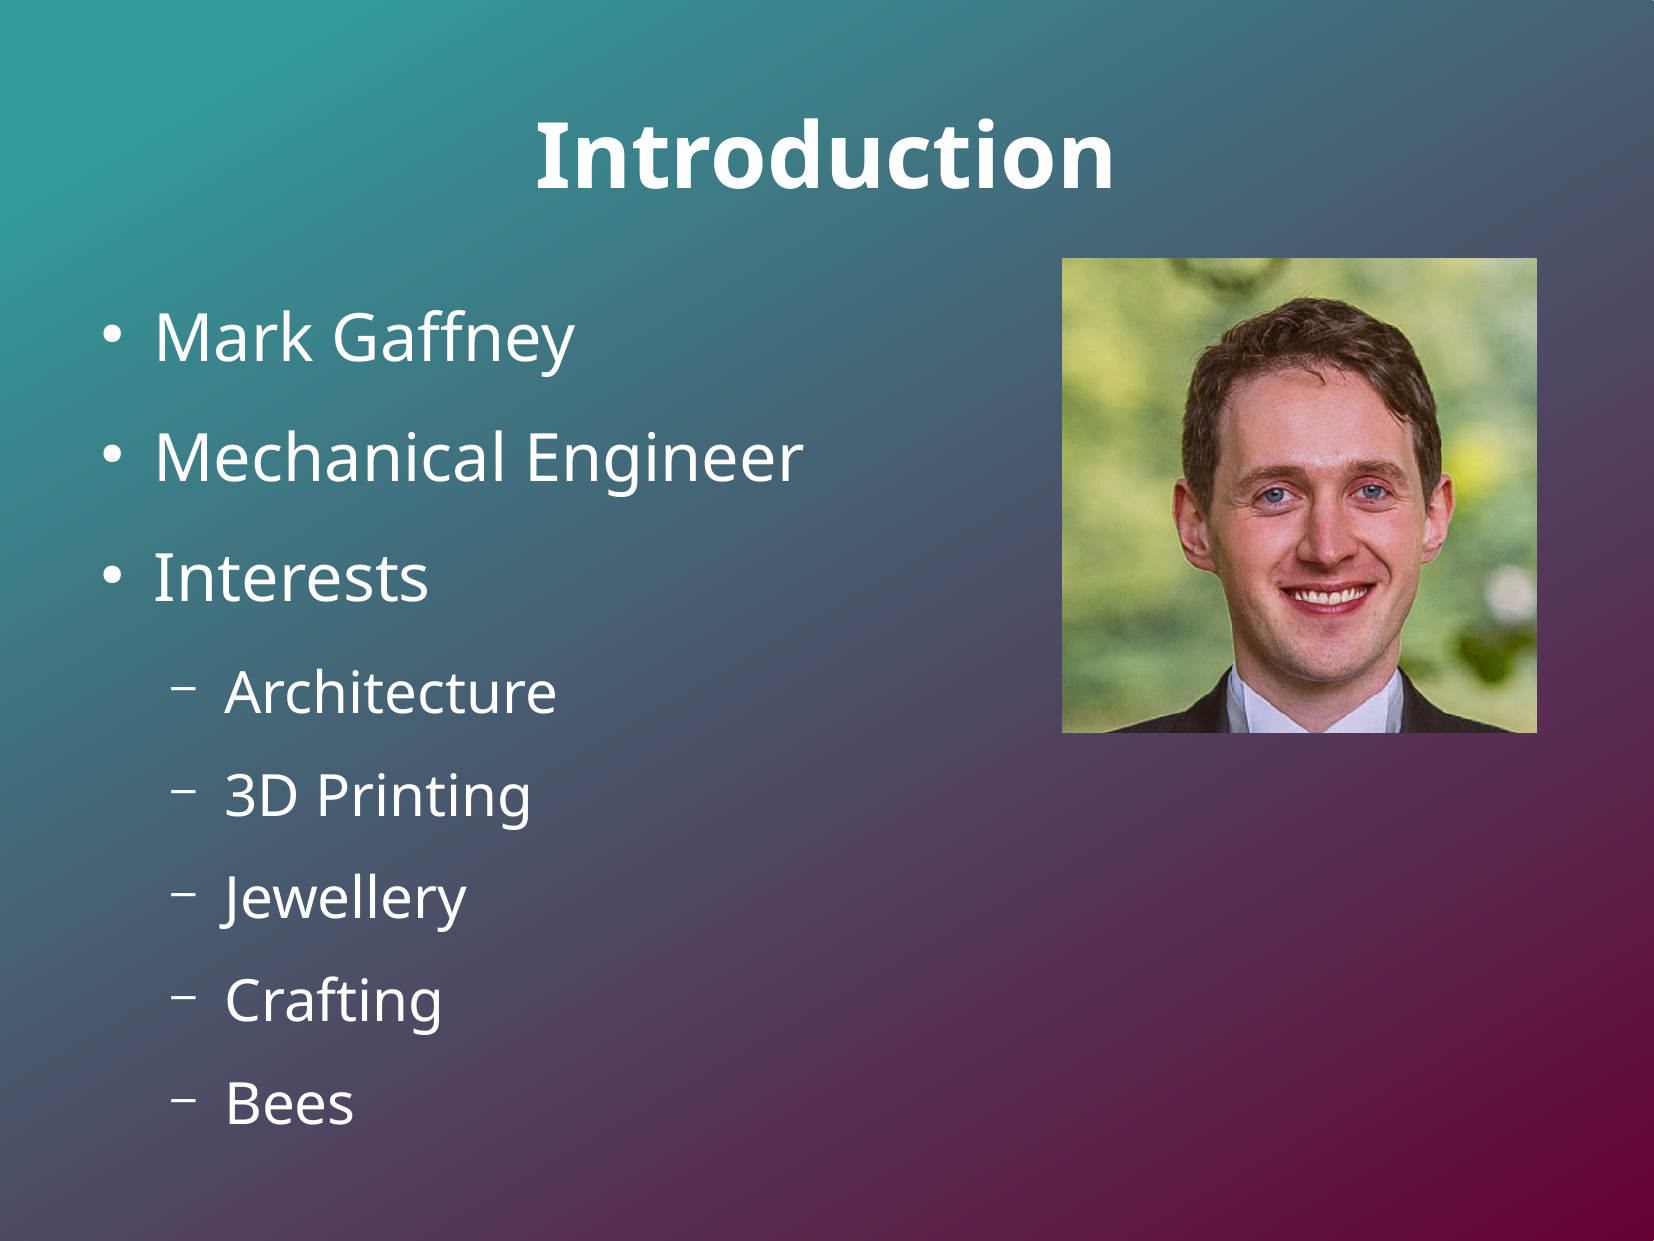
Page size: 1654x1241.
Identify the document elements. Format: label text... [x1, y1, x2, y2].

picture [1062, 258, 1537, 733]
list Mark Gaffney Mechanical Engineer Interests Architecture 3D Printing Jewellery Crafting Bees [82, 290, 934, 1109]
title Introduction [82, 49, 1571, 257]
